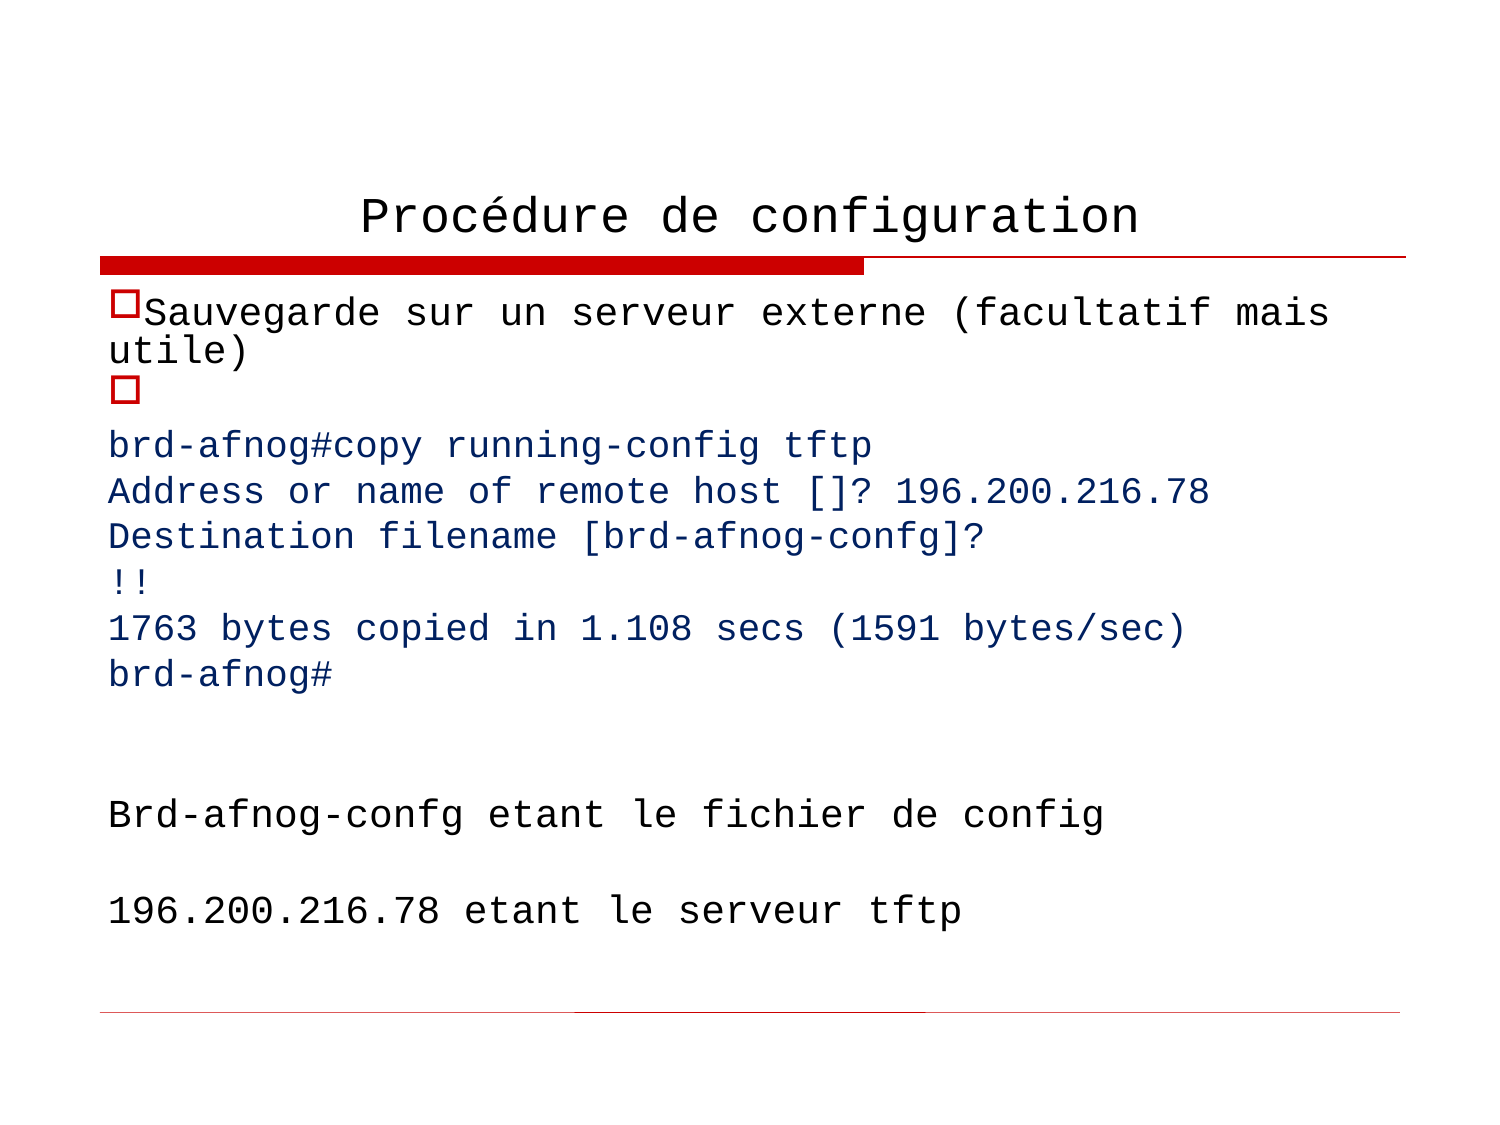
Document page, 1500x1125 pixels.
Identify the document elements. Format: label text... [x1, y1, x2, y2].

list Sauvegarde sur un serveur externe (facultatif mais utile) brd-afnog#copy running-config tftp Address or name of remote host []? 196.200.216.78 Destination filename [brd-afnog-confg]? !! 1763 bytes copied in 1.108 secs (1591 bytes/sec) brd-afnog# Brd-afnog-confg etant le fichier de config 196.200.216.78 etant le serveur tftp [92, 287, 1406, 952]
title Procédure de configuration [94, 50, 1407, 250]
